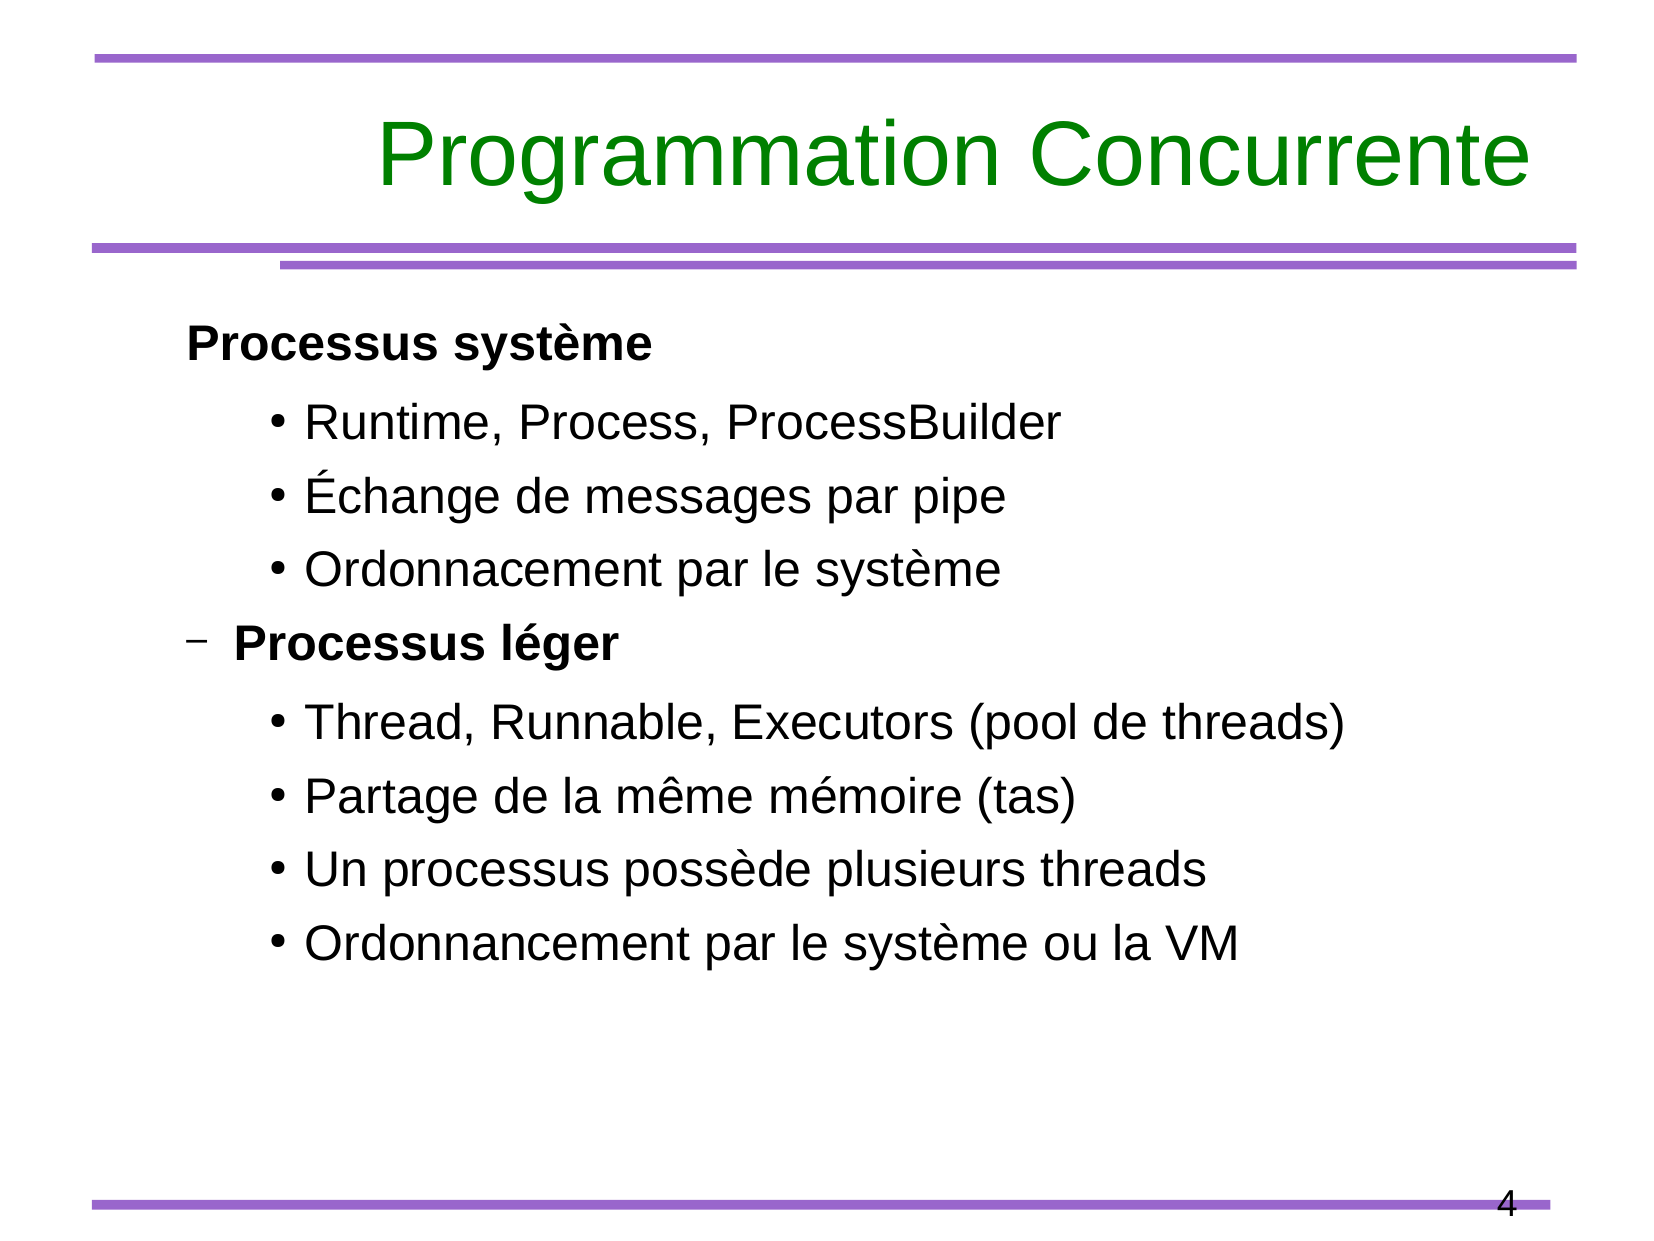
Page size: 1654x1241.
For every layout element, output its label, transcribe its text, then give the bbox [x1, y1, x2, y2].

title Programmation Concurrente [121, 49, 1534, 257]
list Processus système Runtime, Process, ProcessBuilder Échange de messages par pipe Ordonnacement par le système Processus léger Thread, Runnable, Executors (pool de threads) Partage de la même mémoire (tas) Un processus possède plusieurs threads Ordonnancement par le système ou la VM [92, 315, 1563, 1163]
